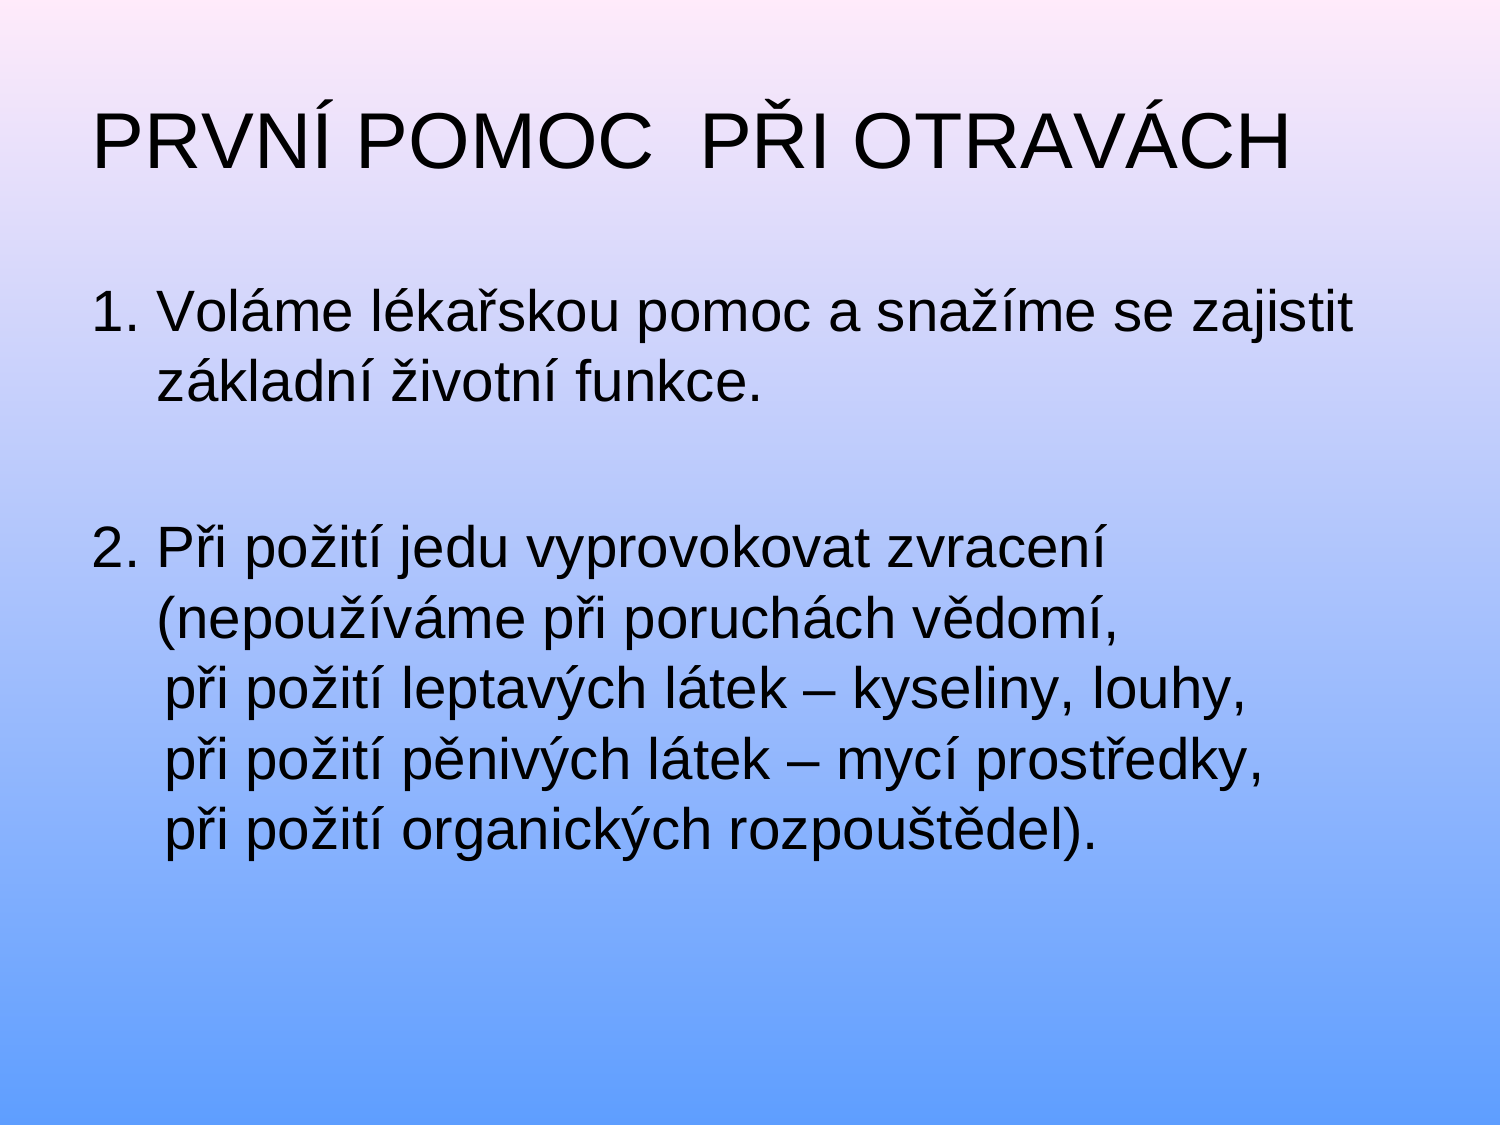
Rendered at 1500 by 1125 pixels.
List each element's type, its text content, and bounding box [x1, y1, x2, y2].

title PRVNÍ POMOC PŘI OTRAVÁCH [76, 42, 1427, 231]
list 1. Voláme lékařskou pomoc a snažíme se zajistit základní životní funkce. 2. Při požití jedu vyprovokovat zvracení (nepoužíváme při poruchách vědomí, při požití leptavých látek – kyseliny, louhy, při požití pěnivých látek – mycí prostředky, při požití organických rozpouštědel). [76, 278, 1449, 1125]
